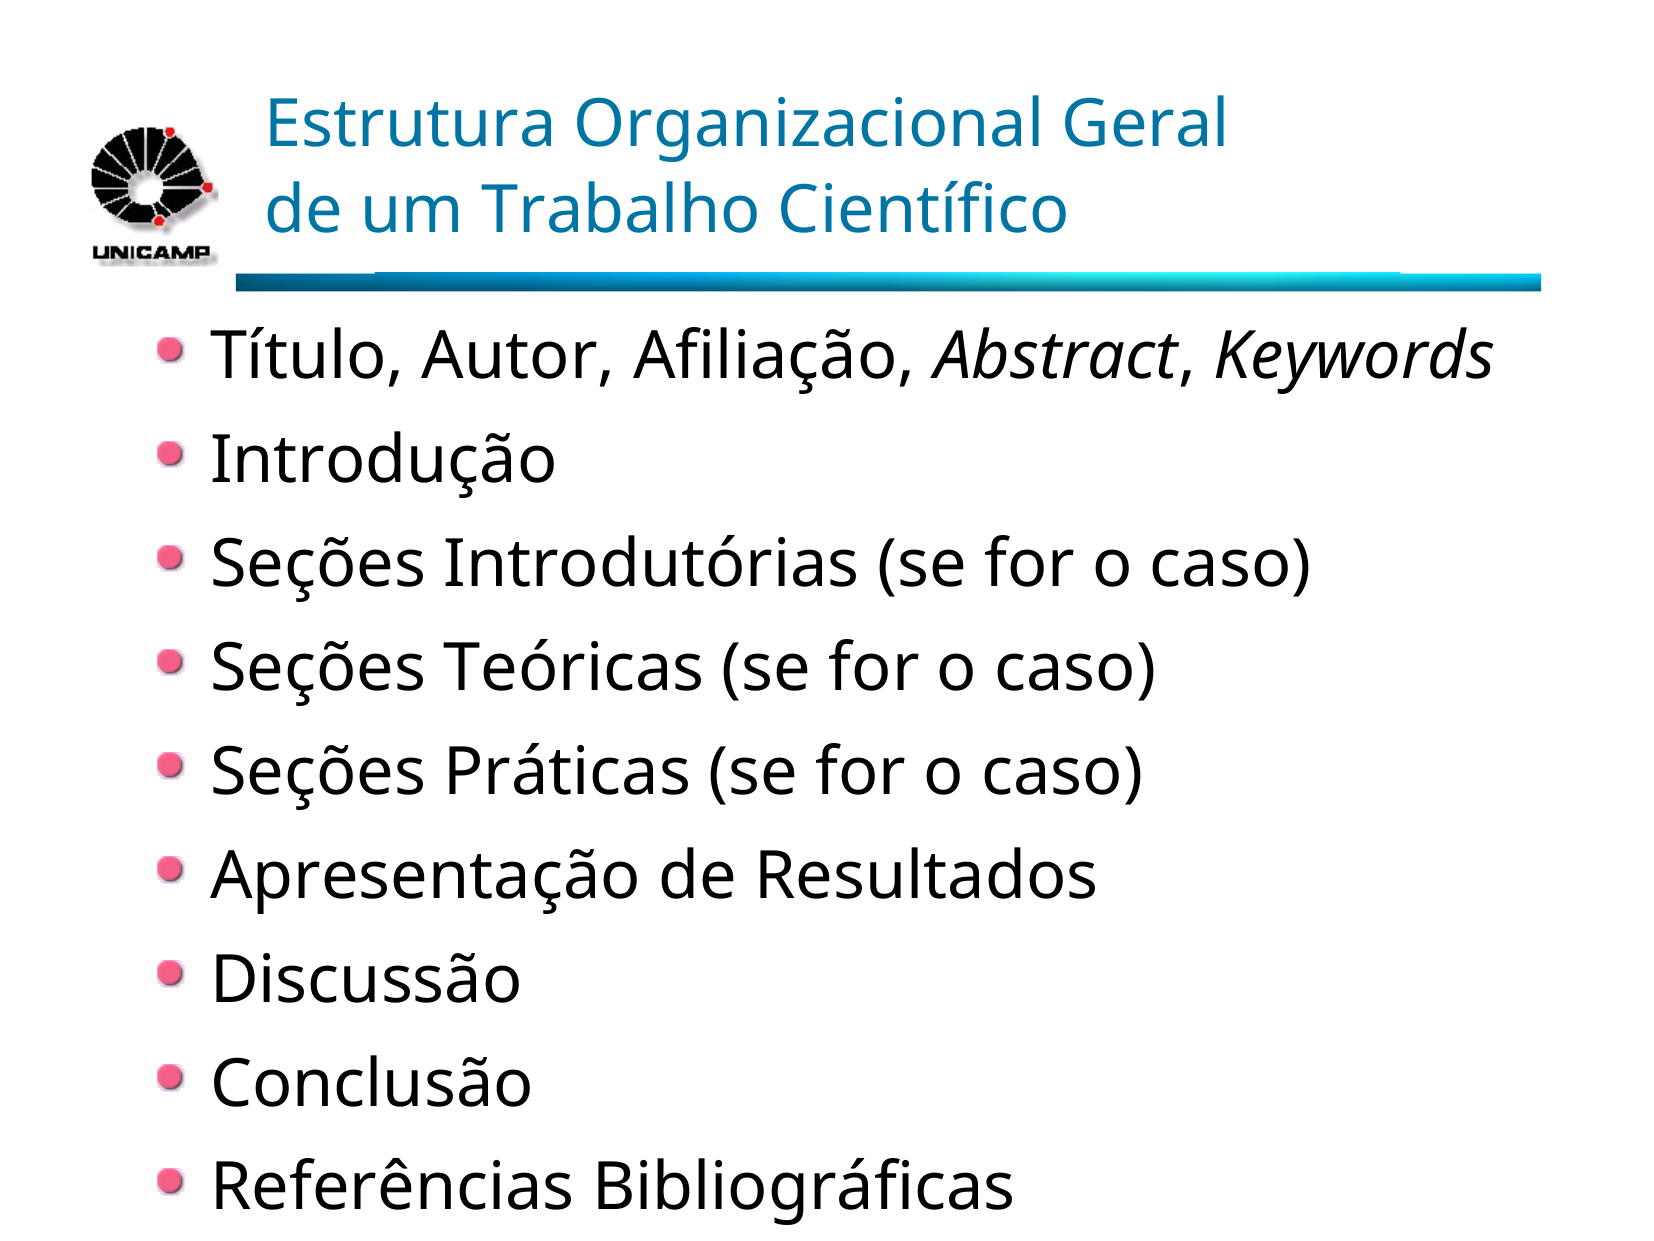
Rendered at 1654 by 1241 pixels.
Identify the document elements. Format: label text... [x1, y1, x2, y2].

list Título, Autor, Afiliação, Abstract, Keywords Introdução Seções Introdutórias (se for o caso) Seções Teóricas (se for o caso) Seções Práticas (se for o caso) Apresentação de Resultados Discussão Conclusão Referências Bibliográficas [121, 309, 1534, 1182]
title Estrutura Organizacional Geral de um Trabalho Científico [264, 42, 1534, 250]
picture [156, 1182, 186, 1197]
picture [125, 272, 1654, 295]
